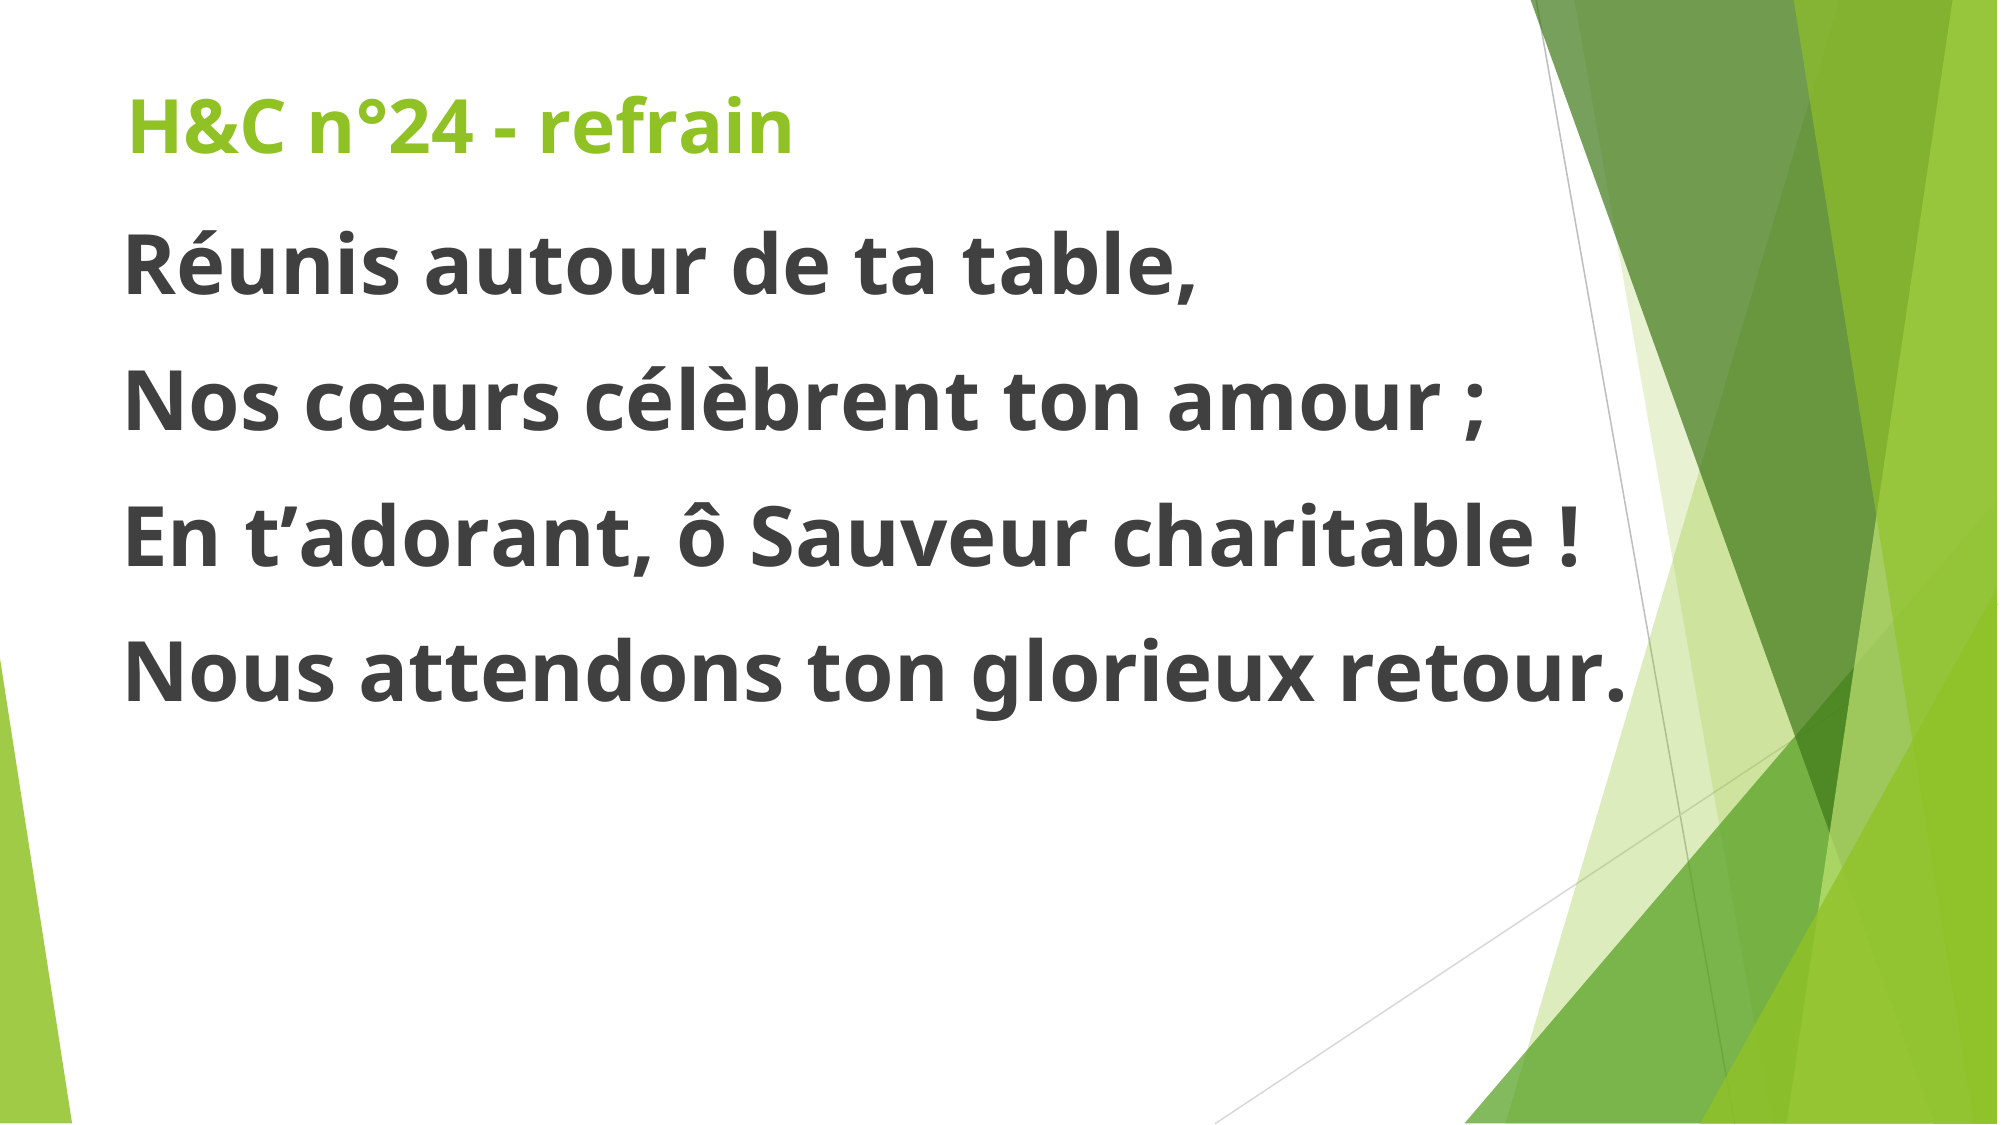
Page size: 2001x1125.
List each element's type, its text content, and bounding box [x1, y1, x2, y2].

text_box H&C n°24 - refrain [111, 70, 1522, 178]
text_box Réunis autour de ta table, Nos cœurs célèbrent ton amour ; En t’adorant, ô Sauveur charitable ! Nous attendons ton glorieux retour. [106, 189, 1961, 1074]
